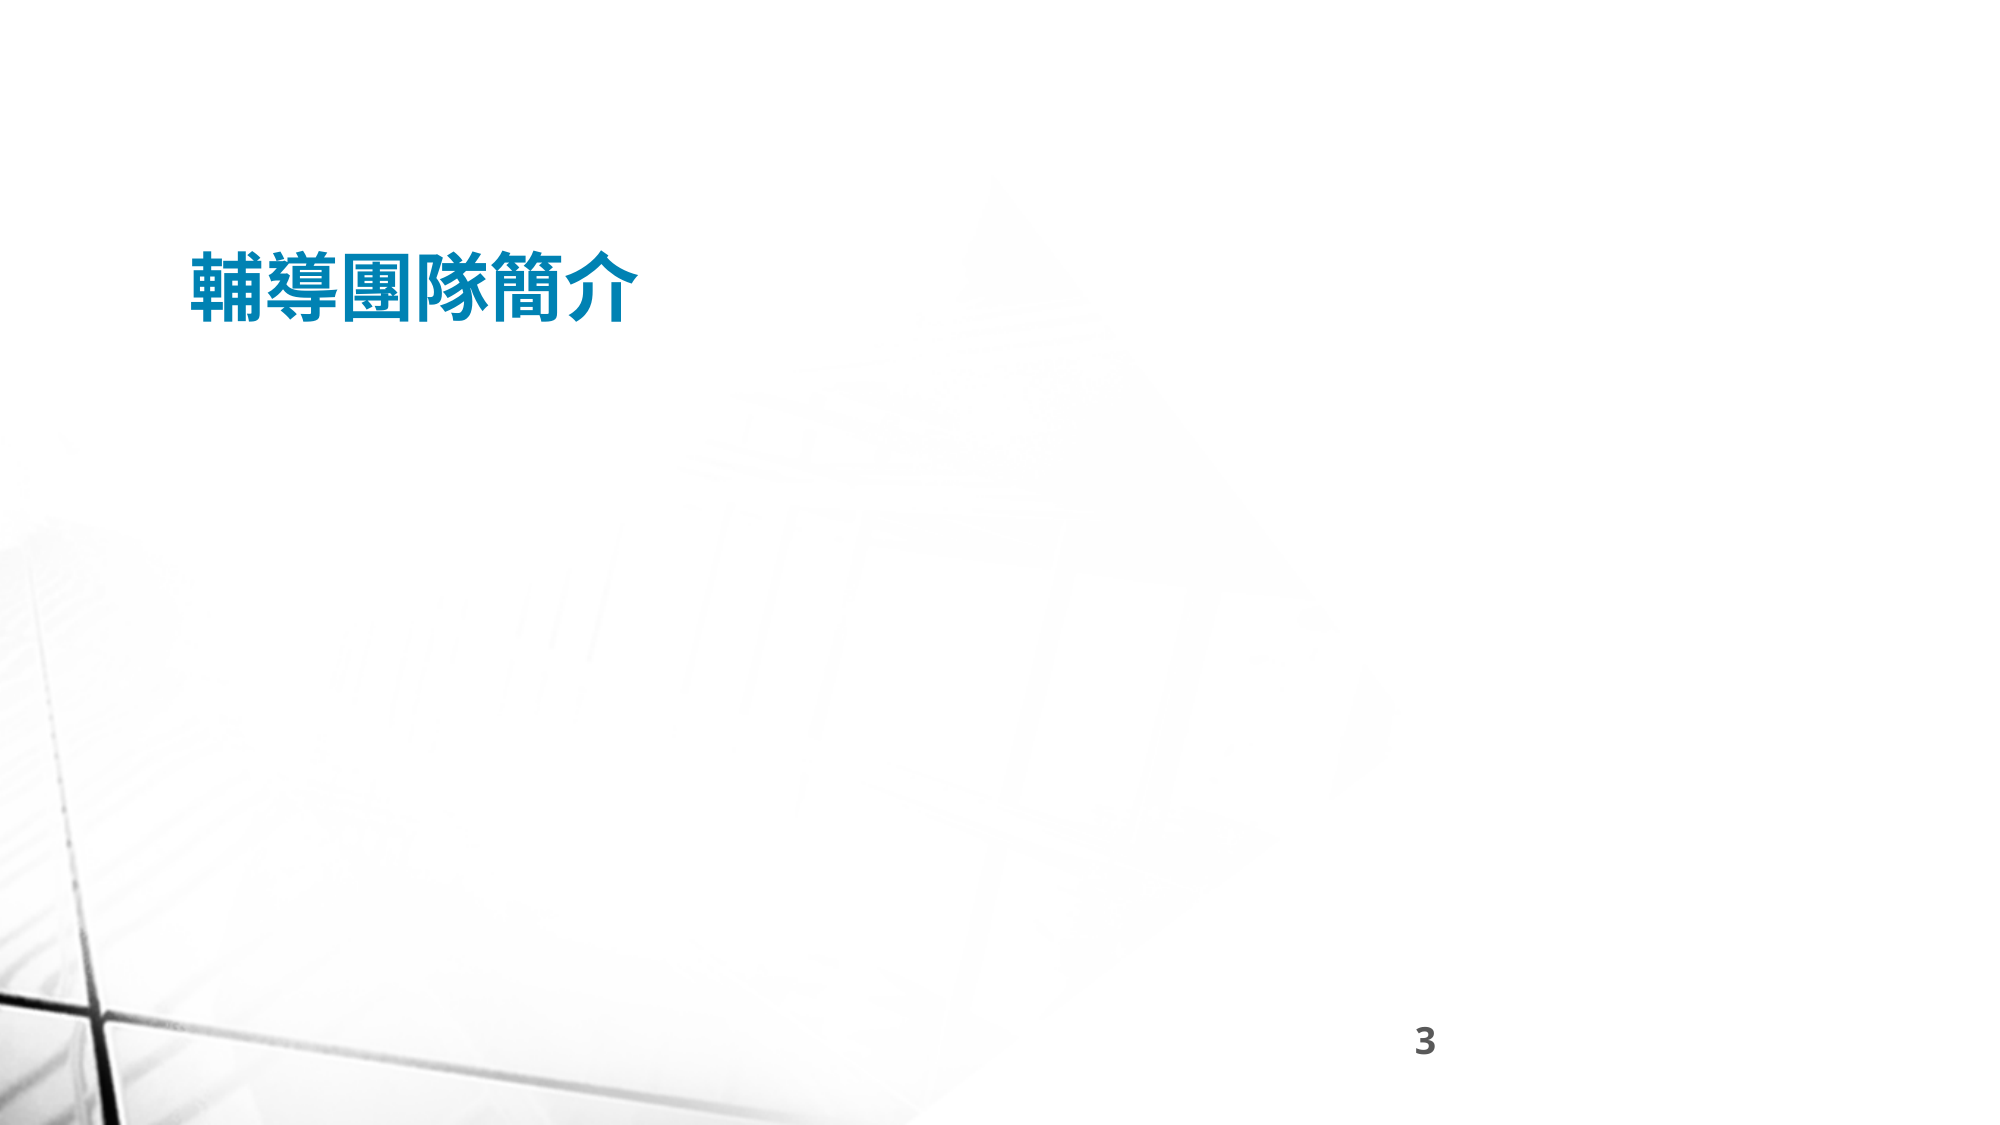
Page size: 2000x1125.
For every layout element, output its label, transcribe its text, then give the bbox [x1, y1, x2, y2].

title 輔導團隊簡介 [174, 87, 850, 338]
text_box 3 [1399, 1009, 1600, 1055]
